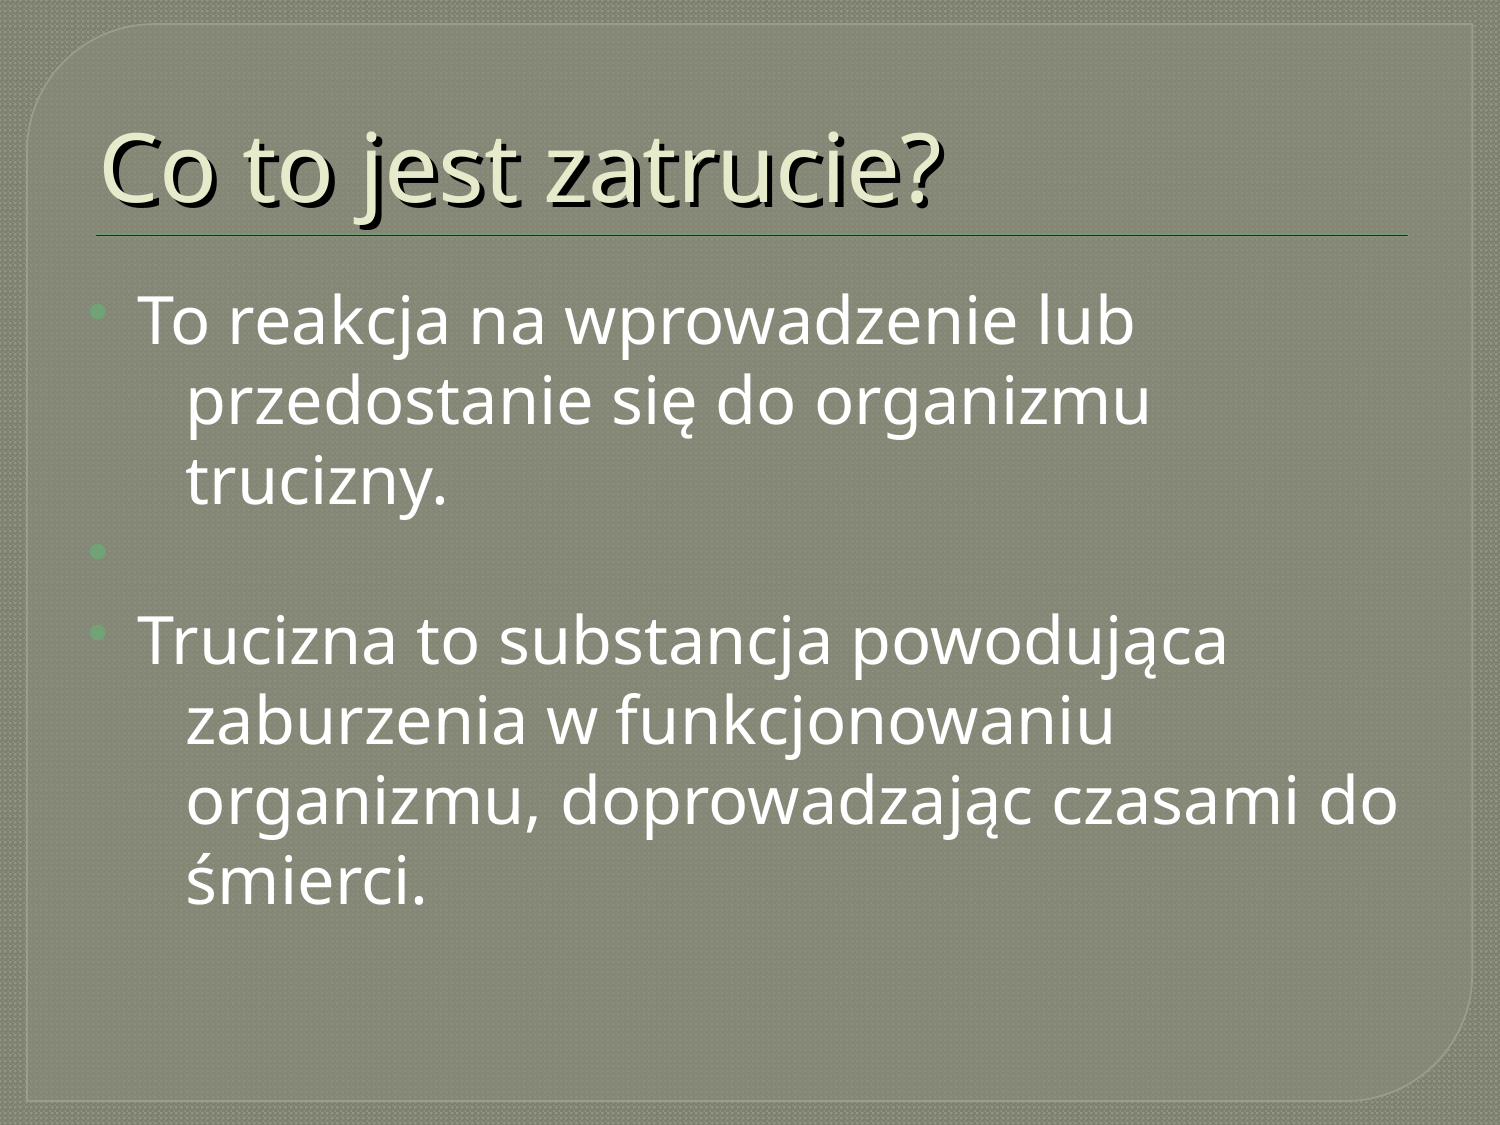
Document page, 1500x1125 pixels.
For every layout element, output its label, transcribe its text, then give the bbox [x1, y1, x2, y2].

list To reakcja na wprowadzenie lub przedostanie się do organizmu trucizny. Trucizna to substancja powodująca zaburzenia w funkcjonowaniu organizmu, doprowadzając czasami do śmierci. [75, 270, 1426, 1013]
title Co to jest zatrucie? [75, 41, 1426, 230]
